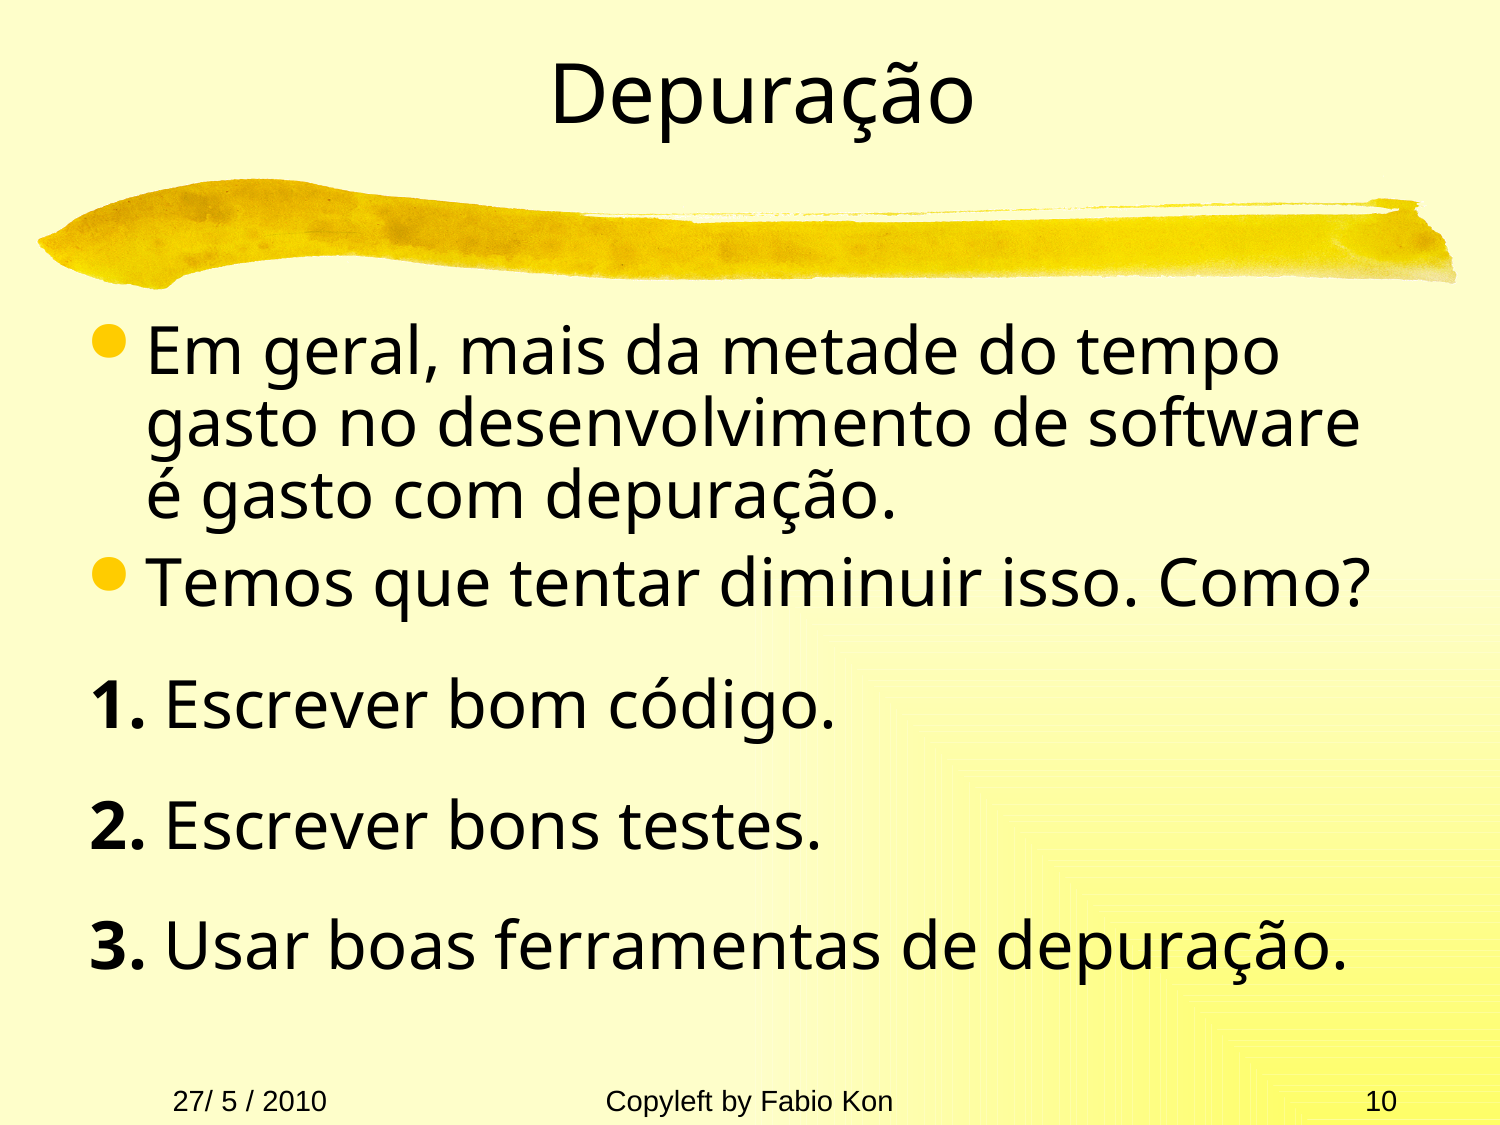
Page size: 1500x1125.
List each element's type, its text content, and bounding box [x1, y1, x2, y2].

title Depuração [125, 12, 1401, 148]
picture [24, 174, 1463, 297]
list Em geral, mais da metade do tempo gasto no desenvolvimento de software é gasto com depuração. Temos que tentar diminuir isso. Como? 1. Escrever bom código. 2. Escrever bons testes. 3. Usar boas ferramentas de depuração. [74, 309, 1417, 994]
